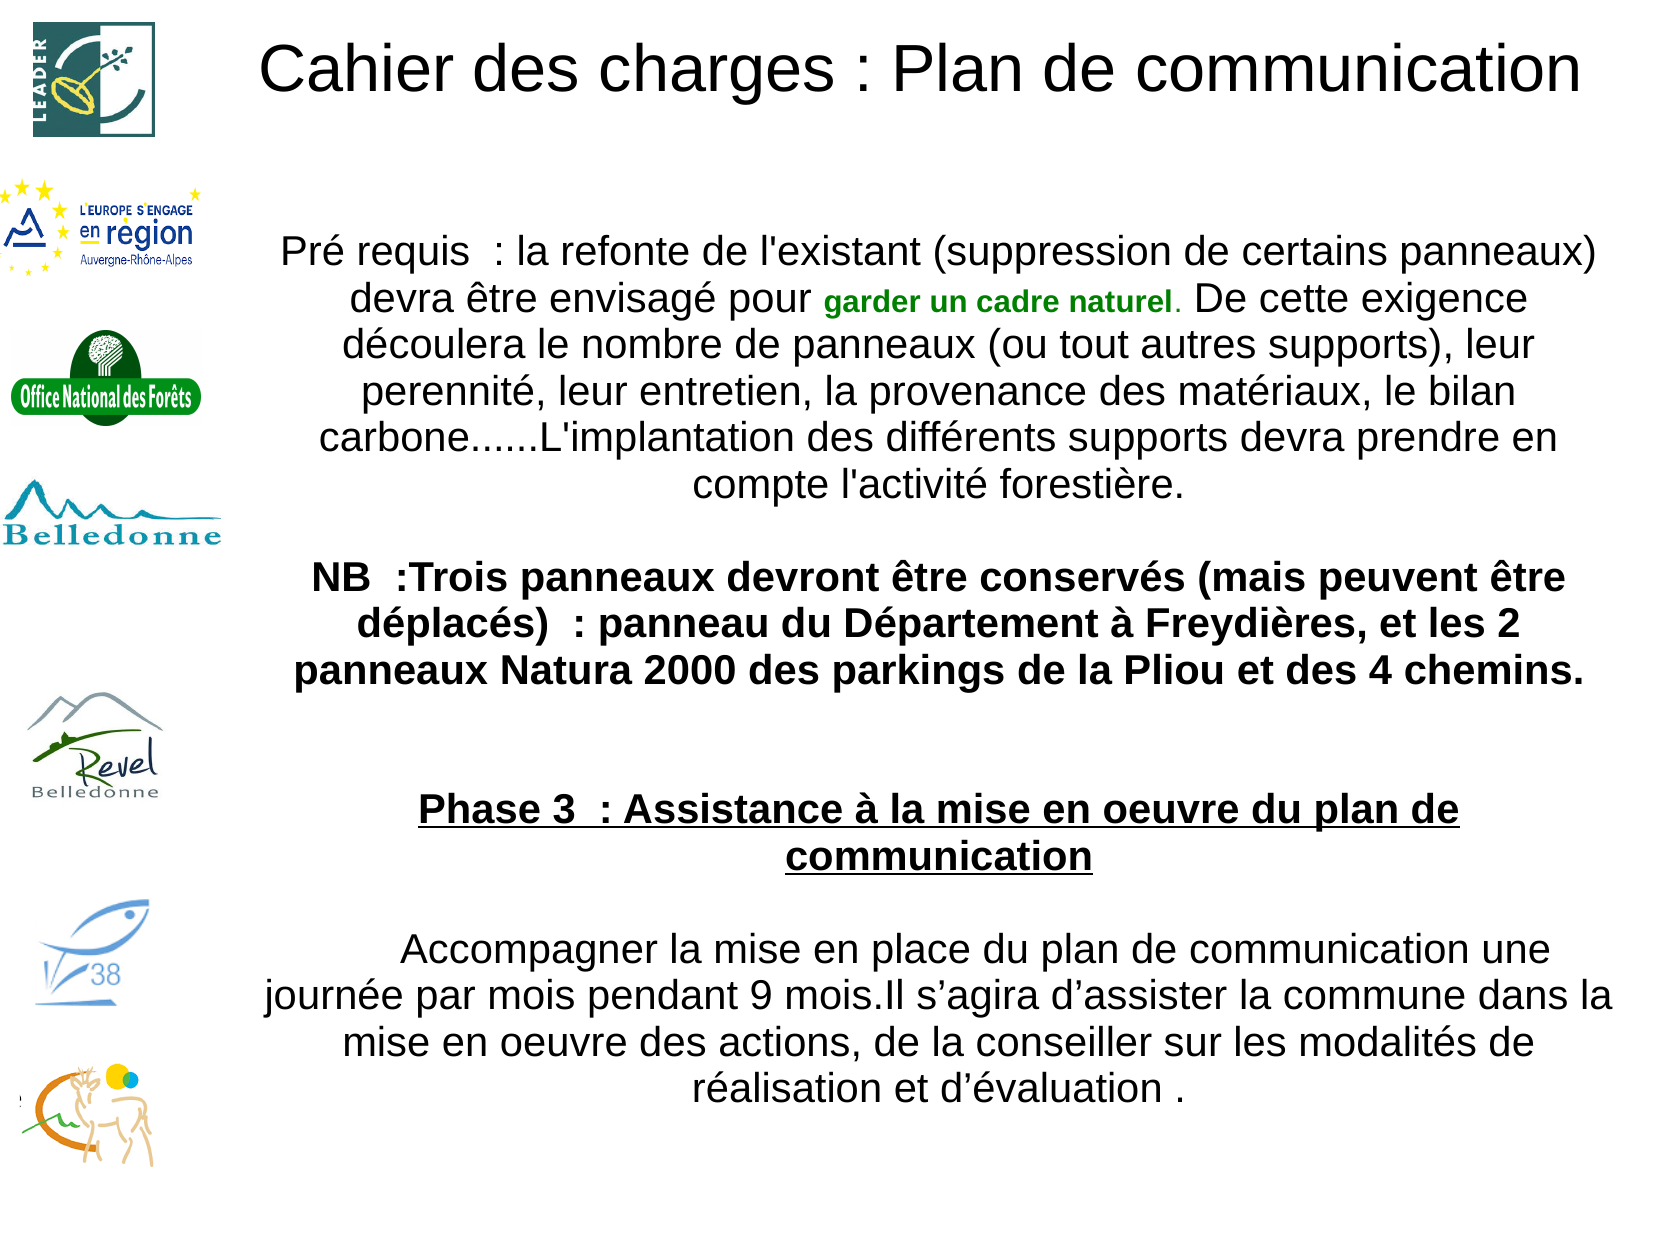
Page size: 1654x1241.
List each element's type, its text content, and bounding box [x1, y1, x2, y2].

title Pré requis : la refonte de l'existant (suppression de certains panneaux) devra être envisagé pour garder un cadre naturel. De cette exigence découlera le nombre de panneaux (ou tout autres supports), leur perennité, leur entretien, la provenance des matériaux, le bilan carbone......L'implantation des différents supports devra prendre en compte l'activité forestière. NB :Trois panneaux devront être conservés (mais peuvent être déplacés) : panneau du Département à Freydières, et les 2 panneaux Natura 2000 des parkings de la Pliou et des 4 chemins. Phase 3 : Assistance à la mise en oeuvre du plan de communication Accompagner la mise en place du plan de communication une journée par mois pendant 9 mois.Il s’agira d’assister la commune dans la mise en oeuvre des actions, de la conseiller sur les modalités de réalisation et d’évaluation . [259, 130, 1619, 1163]
picture [19, 1062, 154, 1167]
text_box [0, 0, 242, 472]
picture [0, 472, 237, 551]
picture [0, 177, 201, 277]
picture [1, 690, 189, 804]
picture [35, 862, 189, 1016]
title Cahier des charges : Plan de communication [242, 0, 1601, 172]
text_box [0, 551, 249, 1241]
picture [11, 330, 201, 426]
picture [33, 22, 155, 137]
